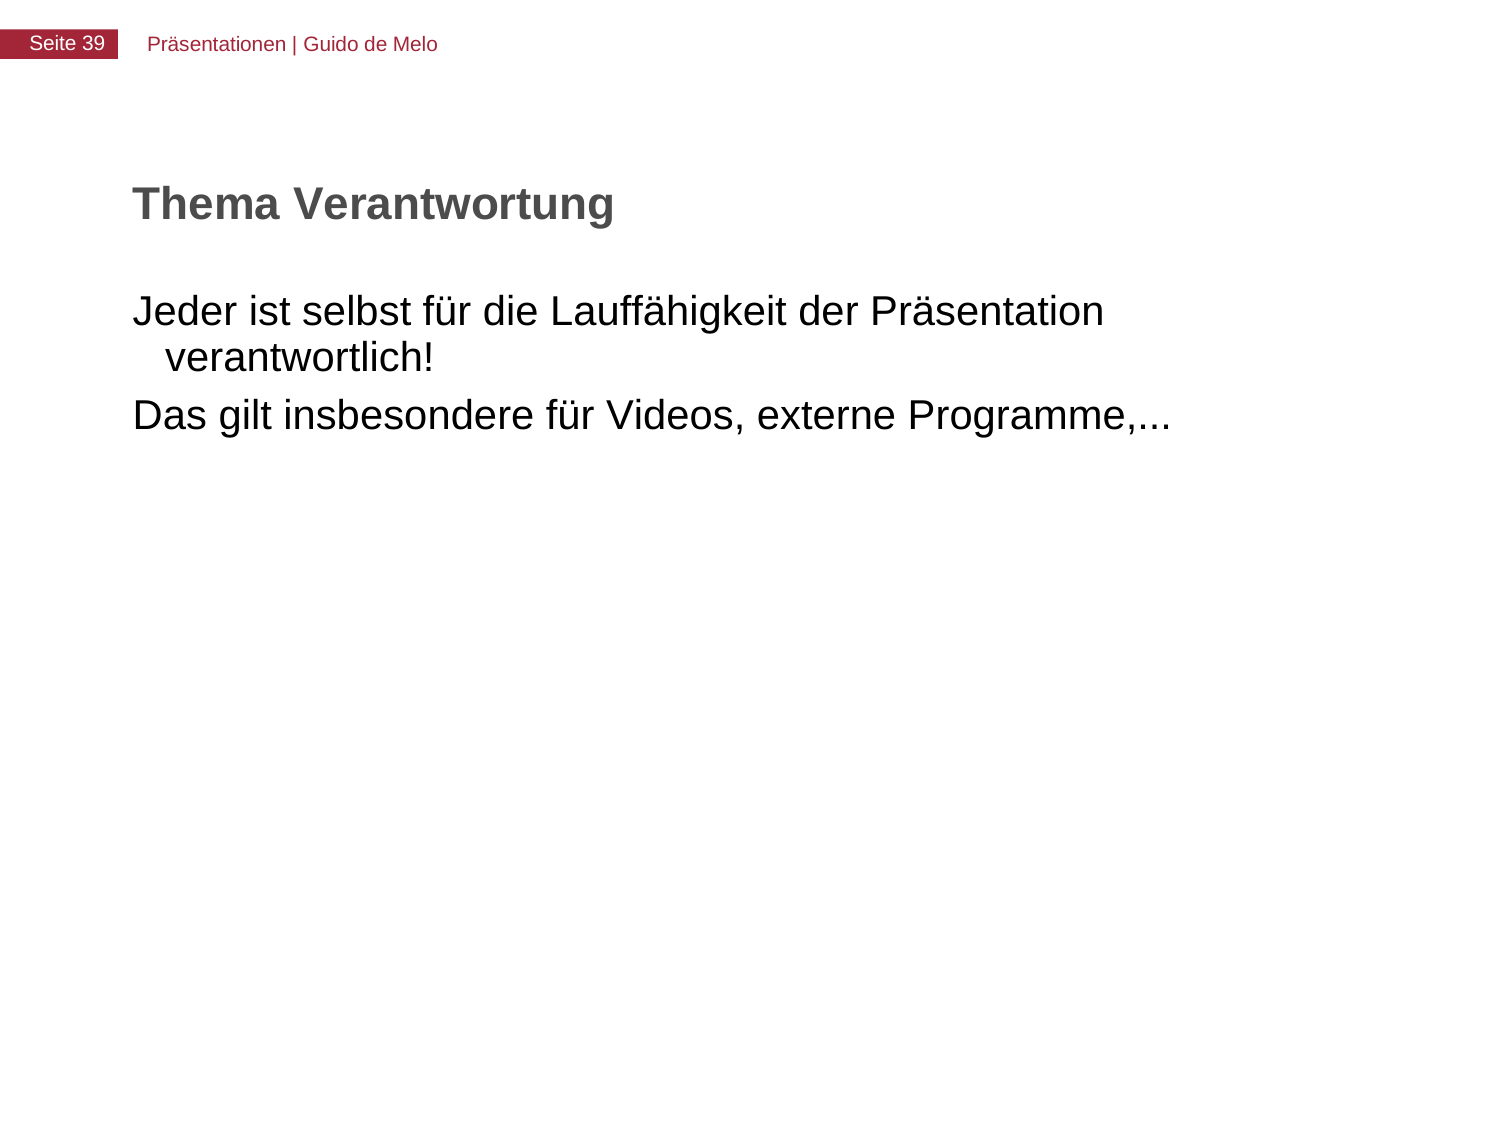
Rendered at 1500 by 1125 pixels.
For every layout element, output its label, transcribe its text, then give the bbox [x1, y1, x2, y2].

list Jeder ist selbst für die Lauffähigkeit der Präsentation verantwortlich! Das gilt insbesondere für Videos, externe Programme,... [132, 287, 1371, 888]
title Thema Verantwortung [132, 149, 1413, 258]
